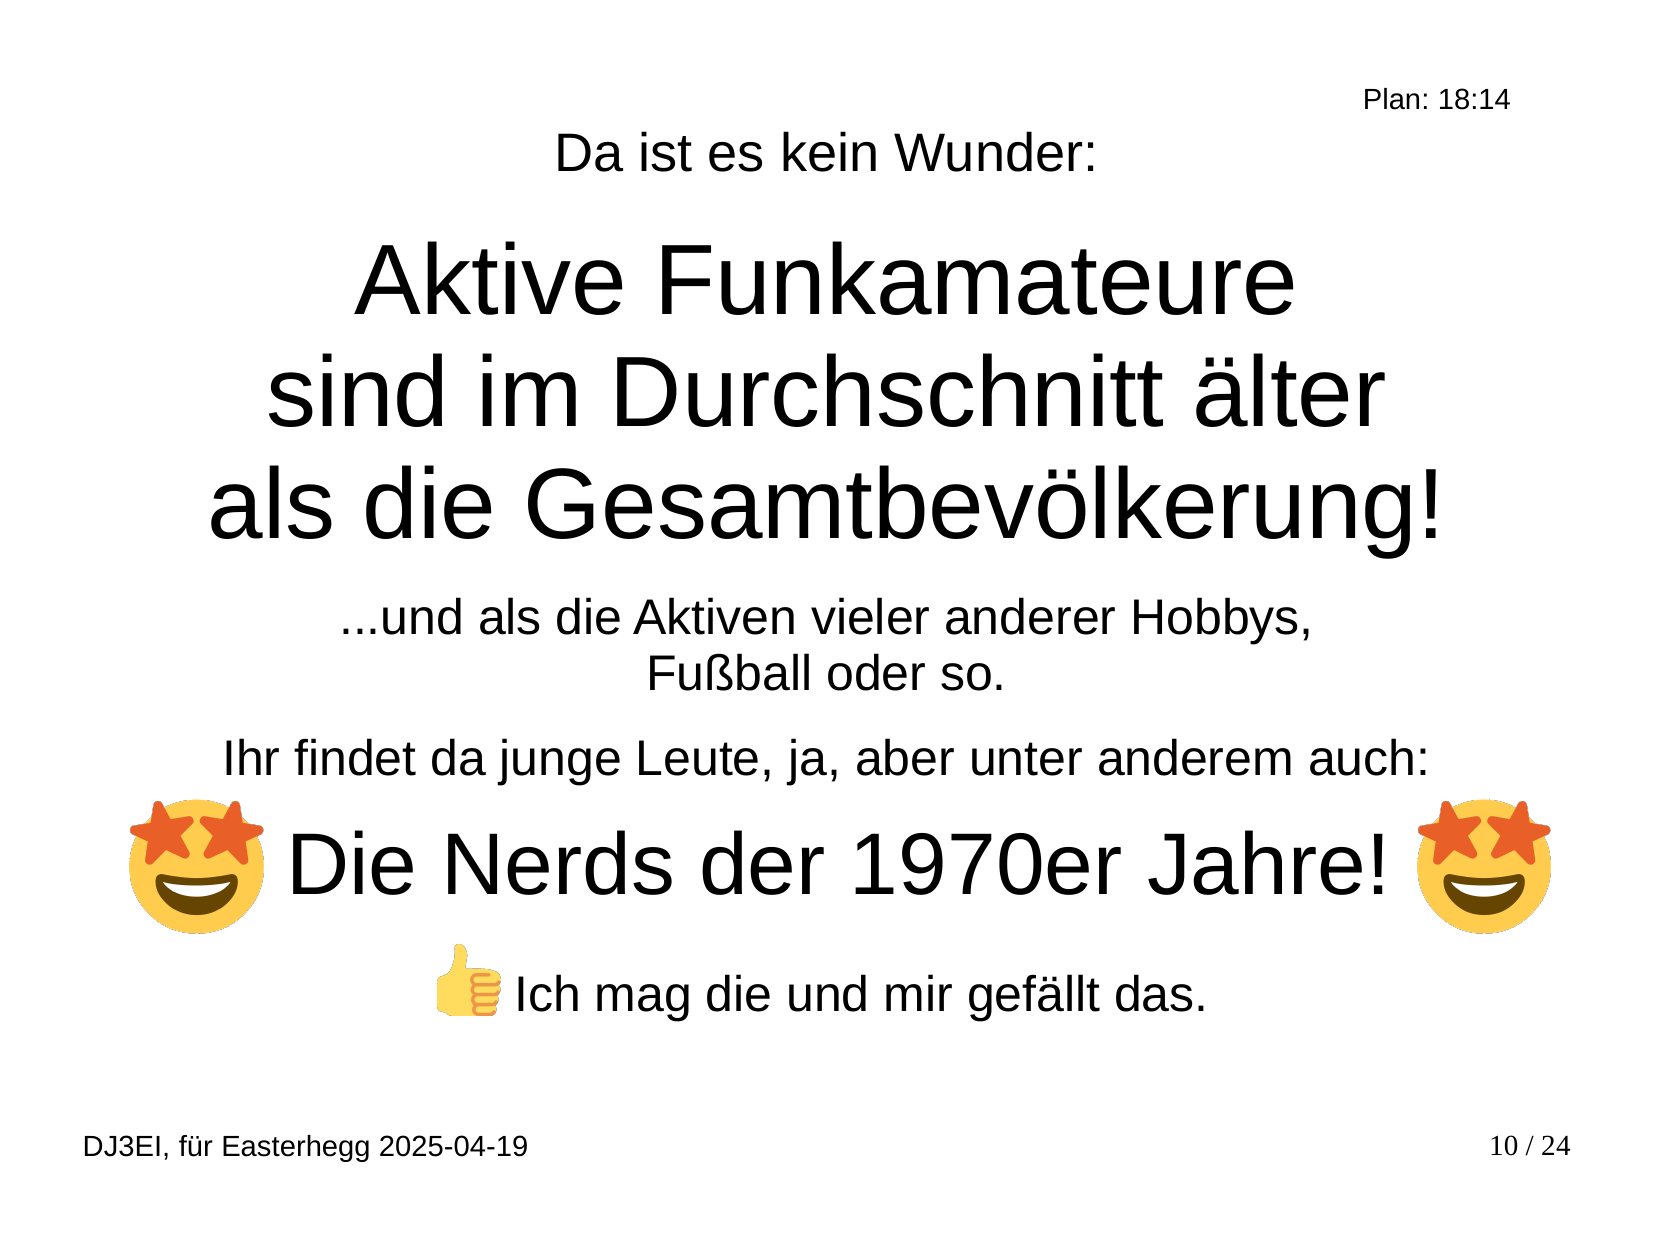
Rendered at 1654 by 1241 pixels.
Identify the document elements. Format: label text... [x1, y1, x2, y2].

text_box Plan: 18:14 [1348, 75, 1527, 123]
picture [129, 799, 264, 934]
picture [437, 944, 501, 1016]
title Da ist es kein Wunder: [82, 49, 1571, 224]
picture [1417, 799, 1551, 934]
list Aktive Funkamateure sind im Durchschnitt älter als die Gesamtbevölkerung! ...und als die Aktiven vieler anderer Hobbys, Fußball oder so. Ihr findet da junge Leute, ja, aber unter anderem auch: Die Nerds der 1970er Jahre! Ich mag die und mir gefällt das. [82, 224, 1571, 1033]
